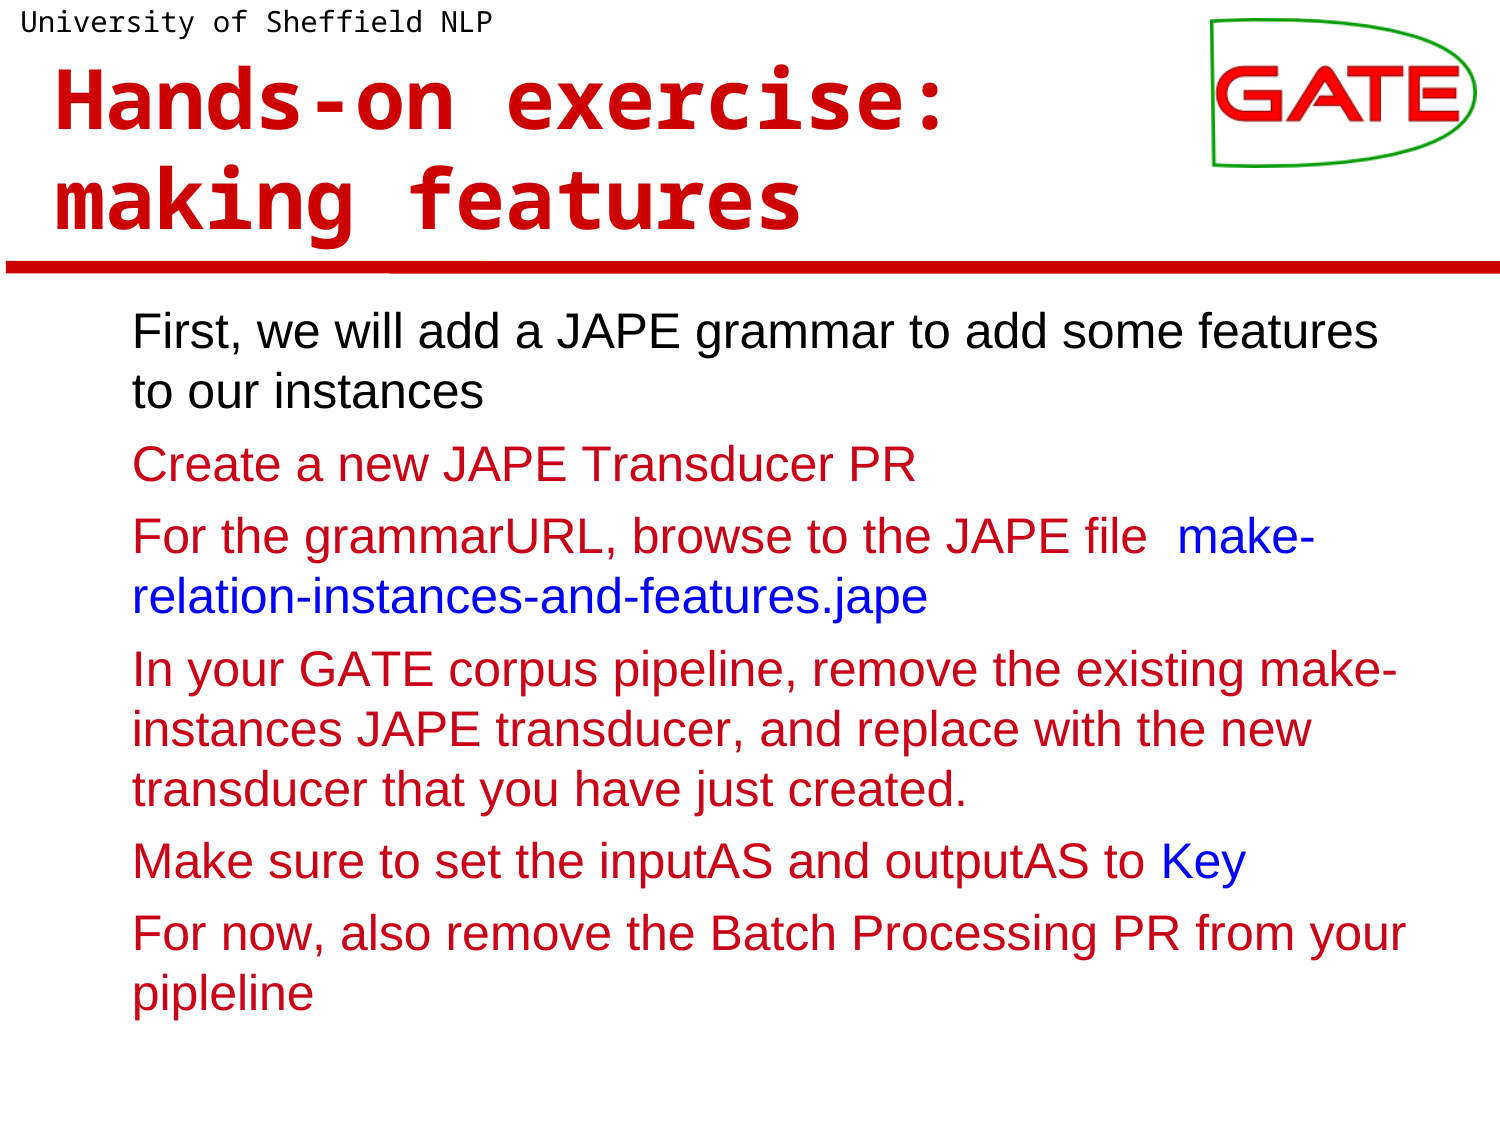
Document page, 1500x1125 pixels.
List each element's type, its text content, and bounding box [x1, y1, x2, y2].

picture [1210, 18, 1477, 168]
title Hands-on exercise: making features [41, 37, 1391, 254]
list First, we will add a JAPE grammar to add some features to our instances Create a new JAPE Transducer PR For the grammarURL, browse to the JAPE file make-relation-instances-and-features.jape In your GATE corpus pipeline, remove the existing make-instances JAPE transducer, and replace with the new transducer that you have just created. Make sure to set the inputAS and outputAS to Key For now, also remove the Batch Processing PR from your pipleline [74, 290, 1425, 1034]
